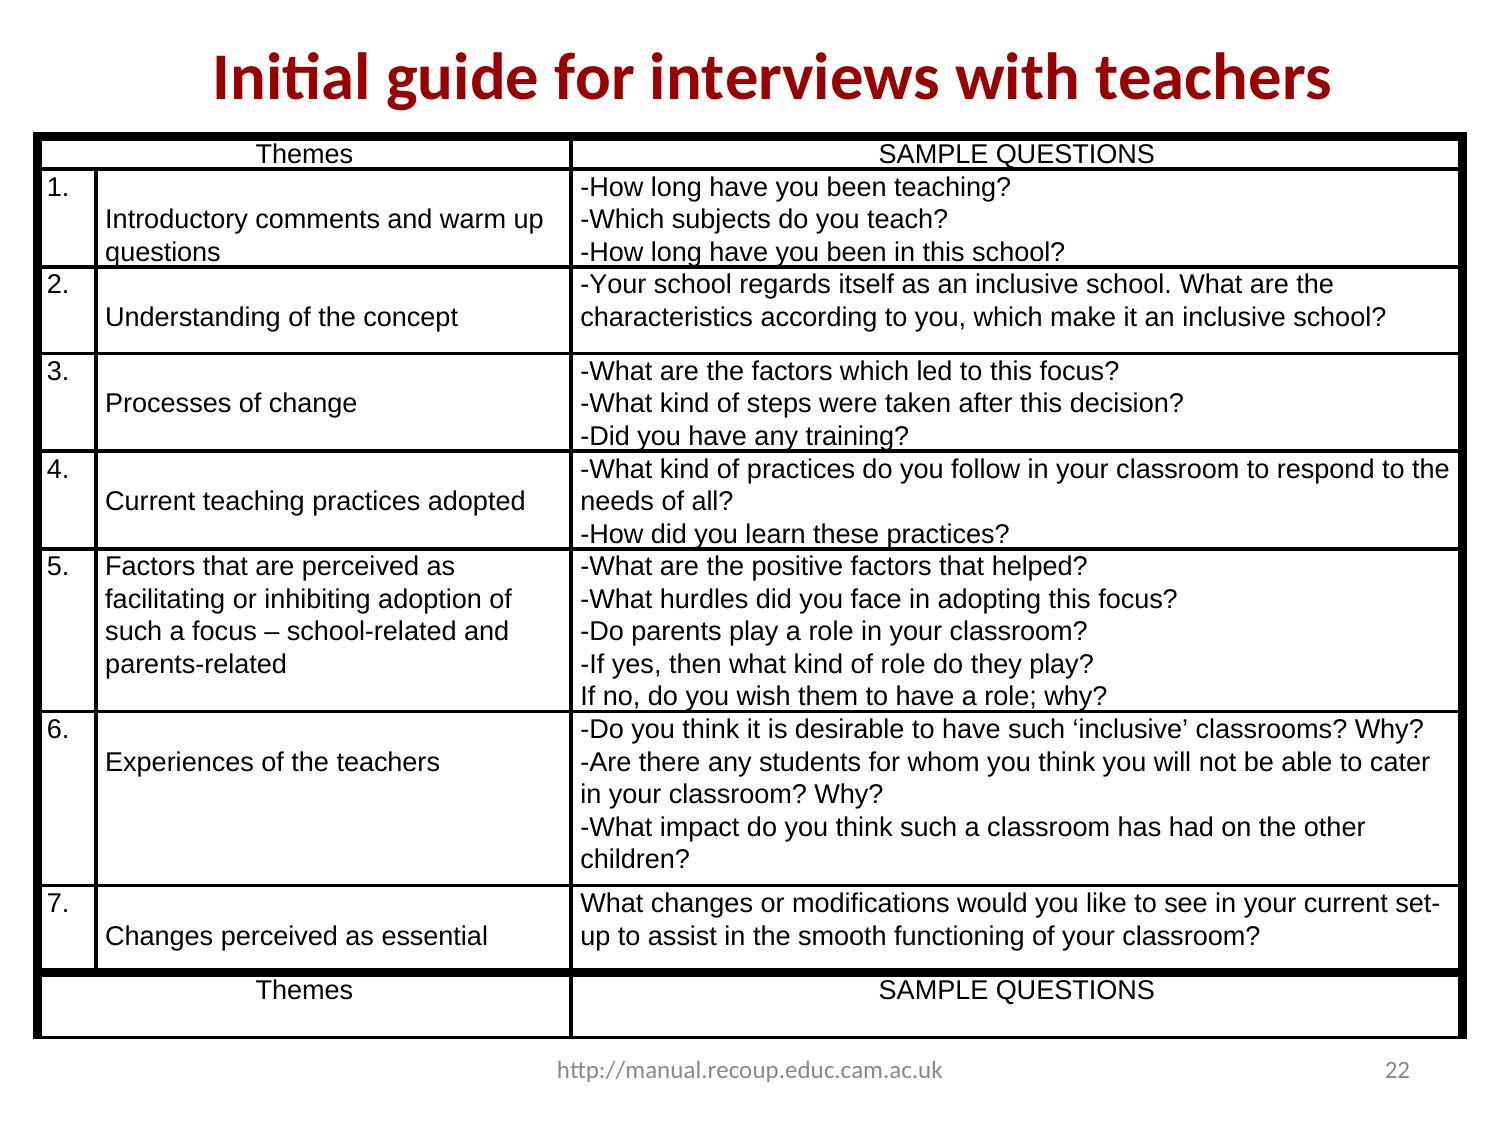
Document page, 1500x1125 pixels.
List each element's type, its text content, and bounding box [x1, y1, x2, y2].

table_cell Understanding of the concept [98, 269, 569, 352]
table_cell 3. [42, 355, 94, 449]
table_header SAMPLE QUESTIONS [573, 141, 1458, 167]
table_cell Factors that are perceived as facilitating or inhibiting adoption of such a focus – school-related and parents-related [98, 551, 569, 710]
table_cell 6. [42, 713, 94, 884]
table_cell 4. [42, 453, 94, 547]
table_cell -Do you think it is desirable to have such ‘inclusive’ classrooms? Why? -Are there any students for whom you think you will not be able to cater in your classroom? Why? -What impact do you think such a classroom has had on the other children? [573, 713, 1458, 884]
table_cell 7. [42, 887, 94, 968]
table_cell Themes [42, 977, 569, 1036]
table_cell -What are the factors which led to this focus? -What kind of steps were taken after this decision? -Did you have any training? [573, 355, 1458, 449]
table_cell -Your school regards itself as an inclusive school. What are the characteristics according to you, which make it an inclusive school? [573, 269, 1458, 352]
table_header Themes [42, 141, 569, 167]
table_cell Introductory comments and warm up questions [98, 171, 569, 265]
table_cell 5. [42, 551, 94, 710]
table_cell -What are the positive factors that helped? -What hurdles did you face in adopting this focus? -Do parents play a role in your classroom? -If yes, then what kind of role do they play? If no, do you wish them to have a role; why? [573, 551, 1458, 710]
table_cell Current teaching practices adopted [98, 453, 569, 547]
table_cell -What kind of practices do you follow in your classroom to respond to the needs of all? -How did you learn these practices? [573, 453, 1458, 547]
table_cell Processes of change [98, 355, 569, 449]
table_cell SAMPLE QUESTIONS [573, 977, 1458, 1036]
table_cell 2. [42, 269, 94, 352]
table_cell What changes or modifications would you like to see in your current set-up to assist in the smooth functioning of your classroom? [573, 887, 1458, 968]
text_box Initial guide for interviews with teachers [198, 24, 1349, 121]
table_cell -How long have you been teaching? -Which subjects do you teach? -How long have you been in this school? [573, 171, 1458, 265]
table_cell Changes perceived as essential [98, 887, 569, 968]
table_cell 1. [42, 171, 94, 265]
table_cell Experiences of the teachers [98, 713, 569, 884]
